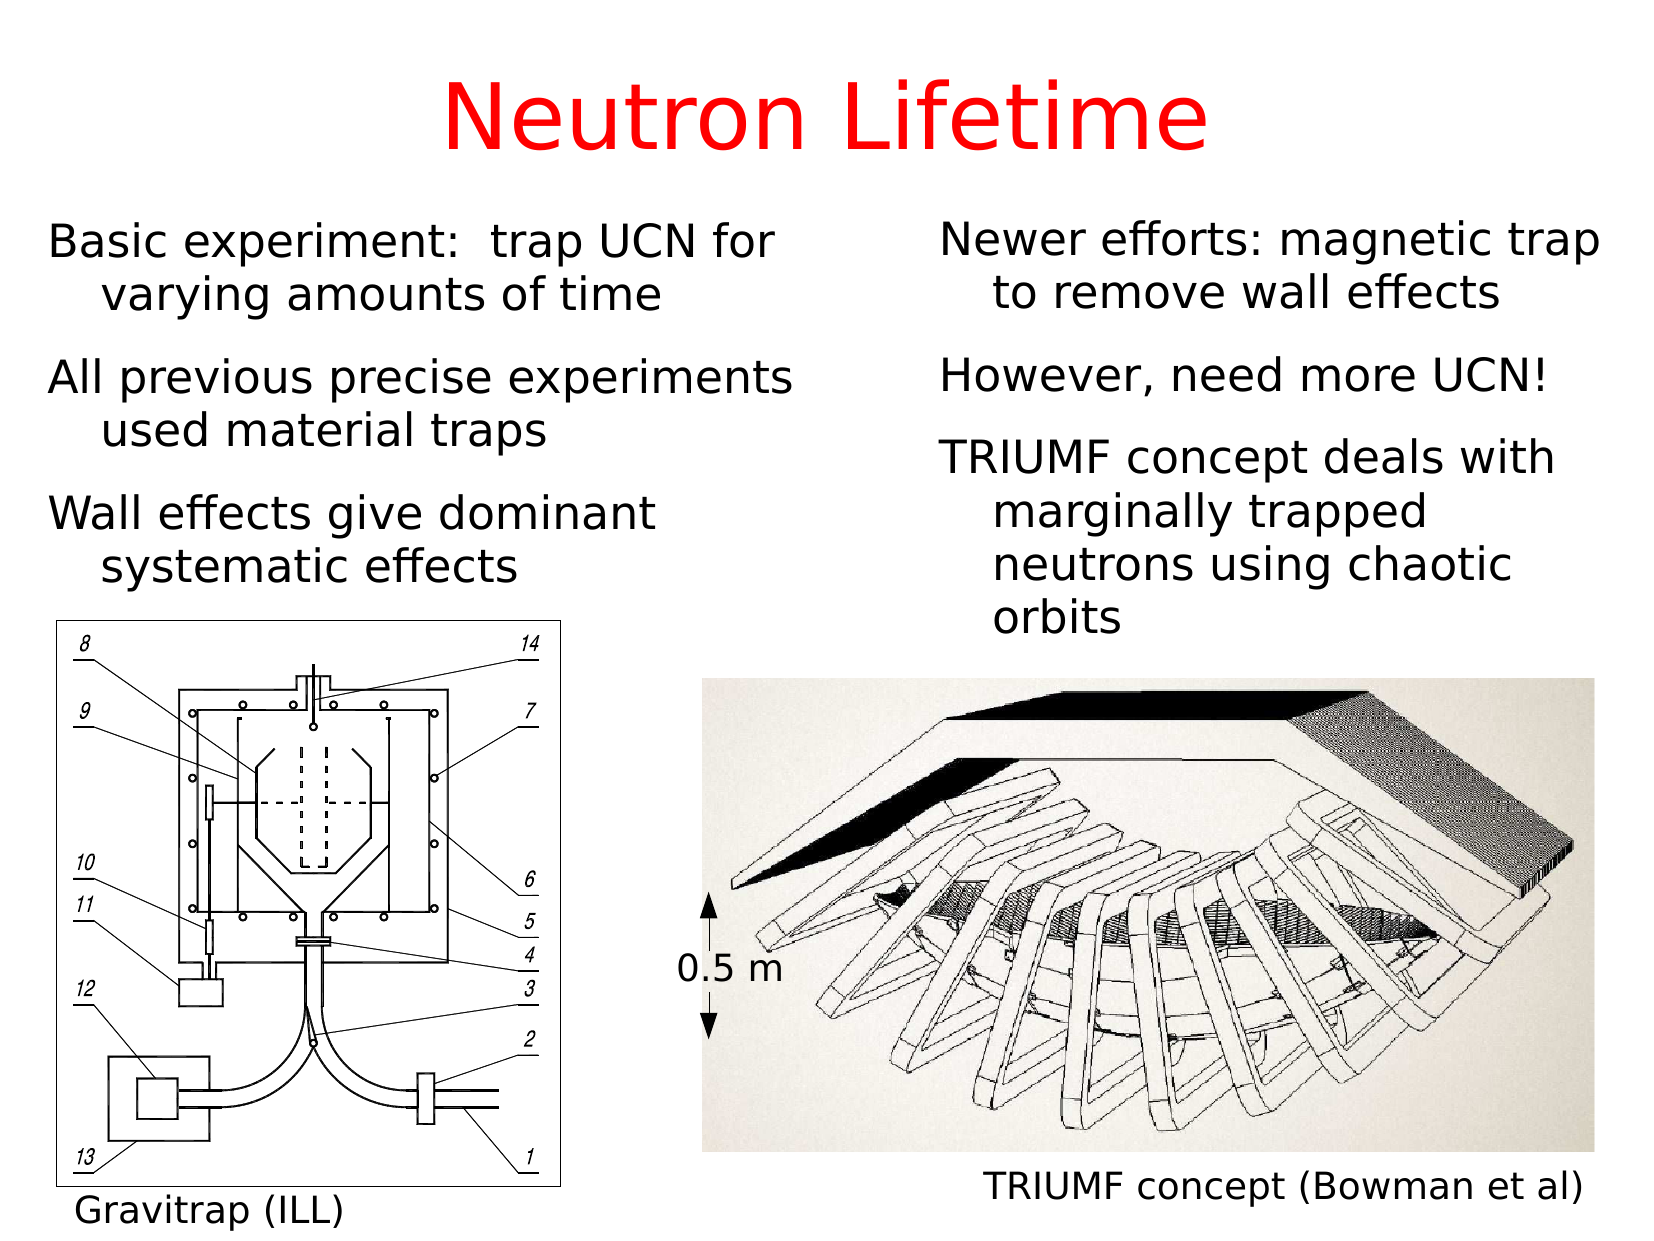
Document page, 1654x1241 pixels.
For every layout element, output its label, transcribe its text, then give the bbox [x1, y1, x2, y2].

text_box TRIUMF concept (Bowman et al) [968, 1157, 1601, 1216]
title Neutron Lifetime [82, 13, 1571, 222]
picture [702, 998, 709, 1012]
picture [702, 919, 709, 938]
chart [56, 620, 562, 1188]
list Newer efforts: magnetic trap to remove wall effects However, need more UCN! TRIUMF concept deals with marginally trapped neutrons using chaotic orbits [921, 212, 1636, 645]
list Basic experiment: trap UCN for varying amounts of time All previous precise experiments used material traps Wall effects give dominant systematic effects [29, 214, 863, 621]
text_box Gravitrap (ILL) [59, 1181, 361, 1240]
picture [702, 678, 1595, 1152]
text_box 0.5 m [661, 938, 800, 998]
